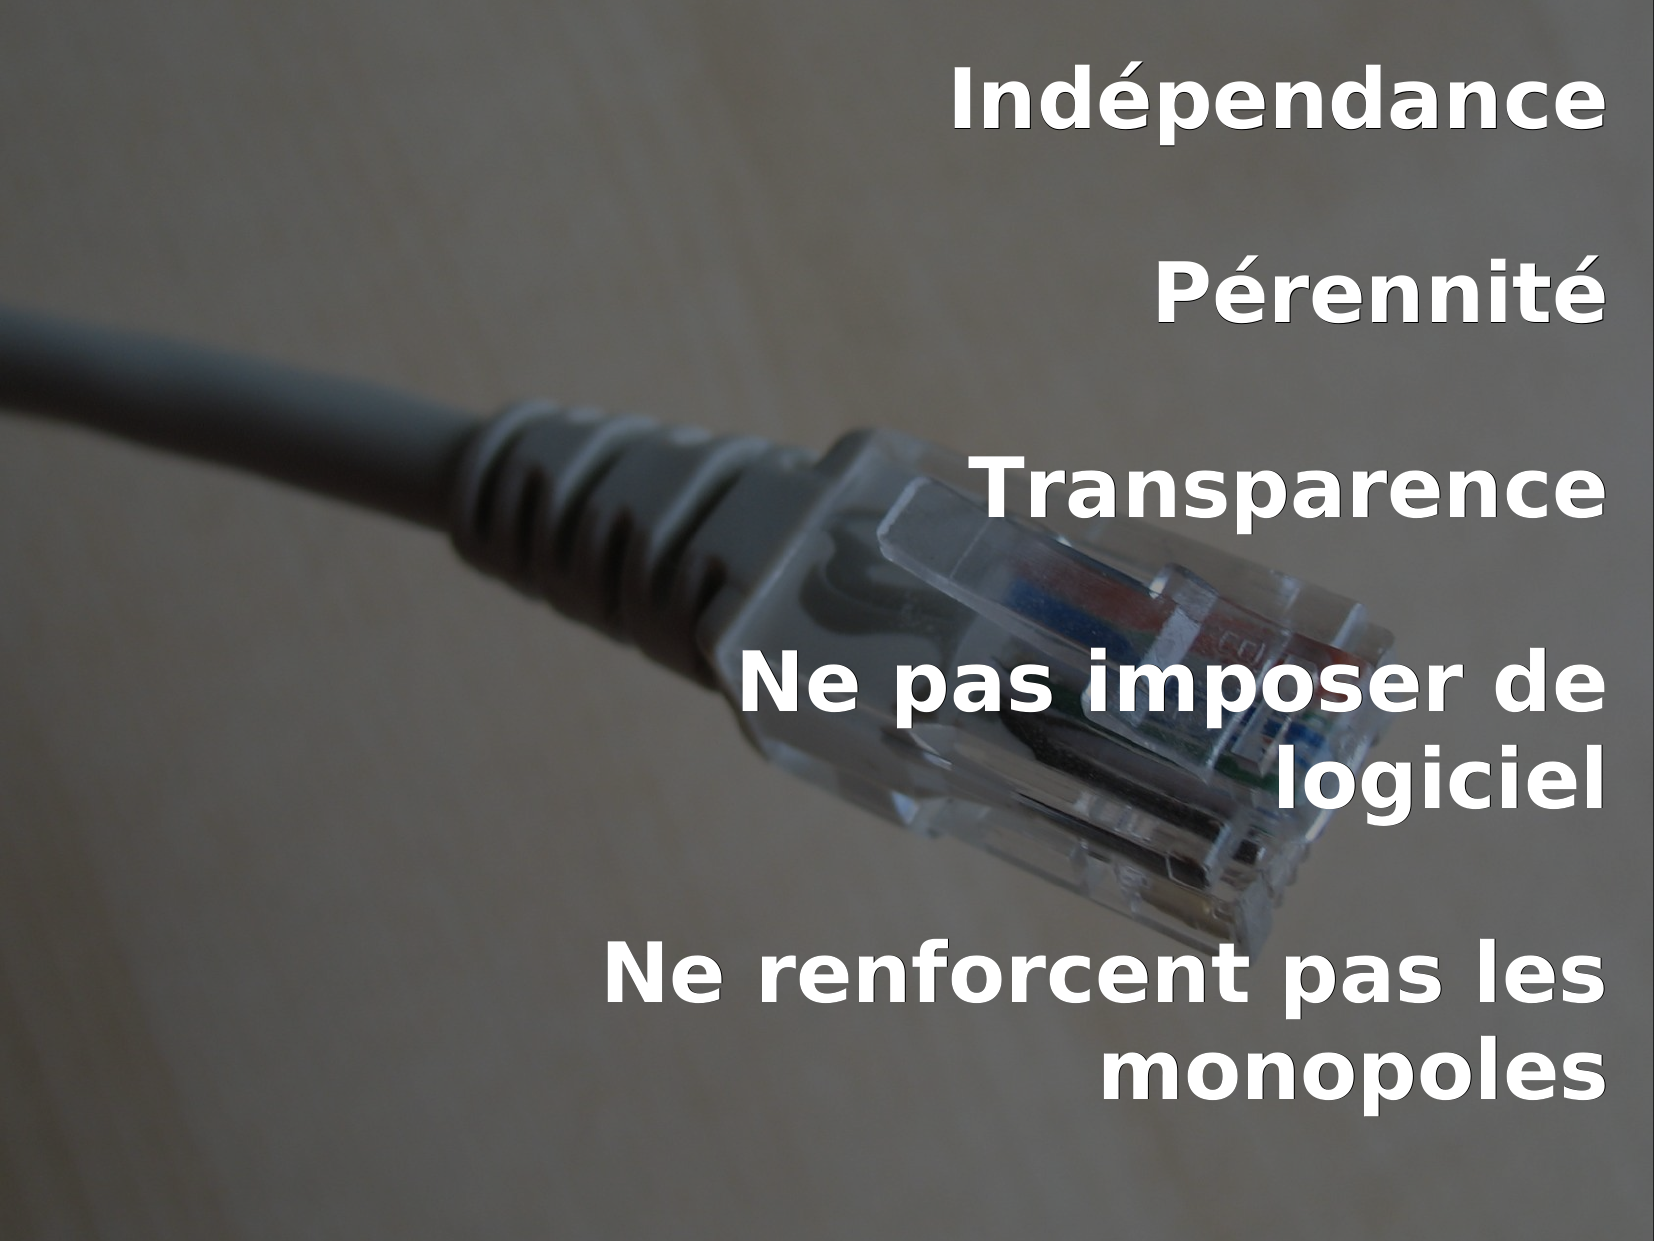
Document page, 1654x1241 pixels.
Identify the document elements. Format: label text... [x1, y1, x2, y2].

picture [0, 0, 1654, 1241]
text_box Indépendance Pérennité Transparence Ne pas imposer de logiciel Ne renforcent pas les monopoles [383, 44, 1625, 1211]
